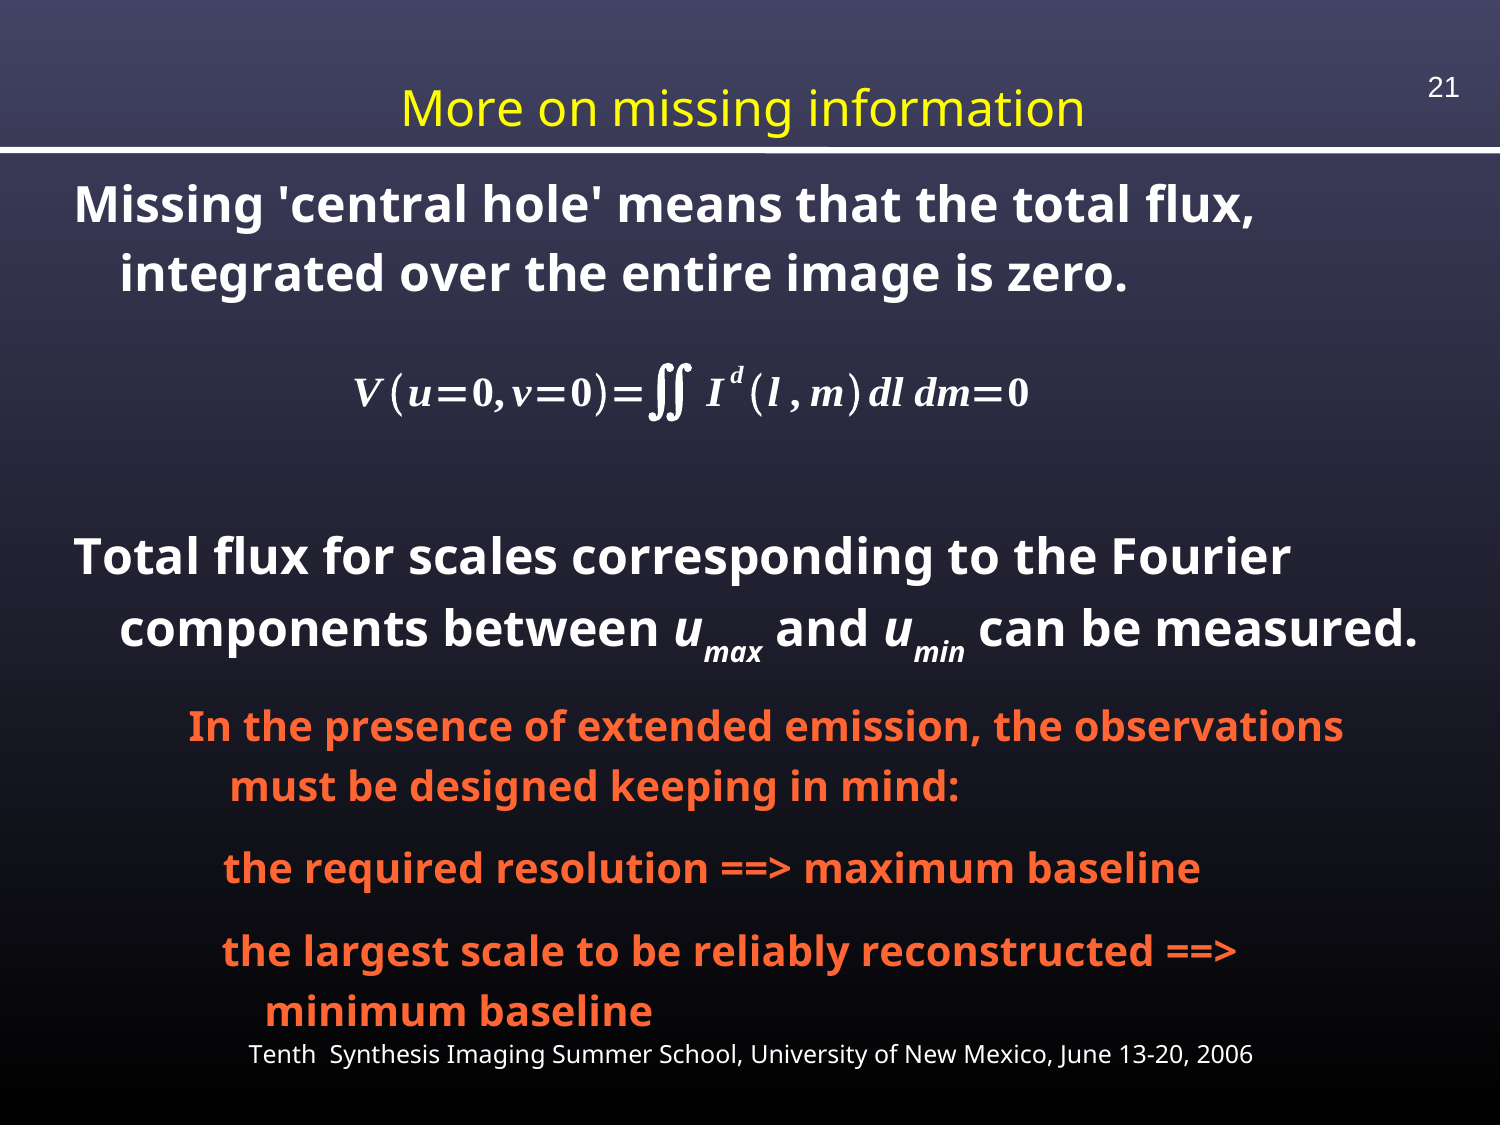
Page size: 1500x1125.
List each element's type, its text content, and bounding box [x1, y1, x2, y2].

chart [341, 356, 1042, 423]
title More on missing information [112, 62, 1375, 151]
subtitle Missing 'central hole' means that the total flux, integrated over the entire image is zero. Total flux for scales corresponding to the Fourier components between umax and umin can be measured. In the presence of extended emission, the observations must be designed keeping in mind: the required resolution ==> maximum baseline the largest scale to be reliably reconstructed ==> minimum baseline [72, 169, 1428, 995]
